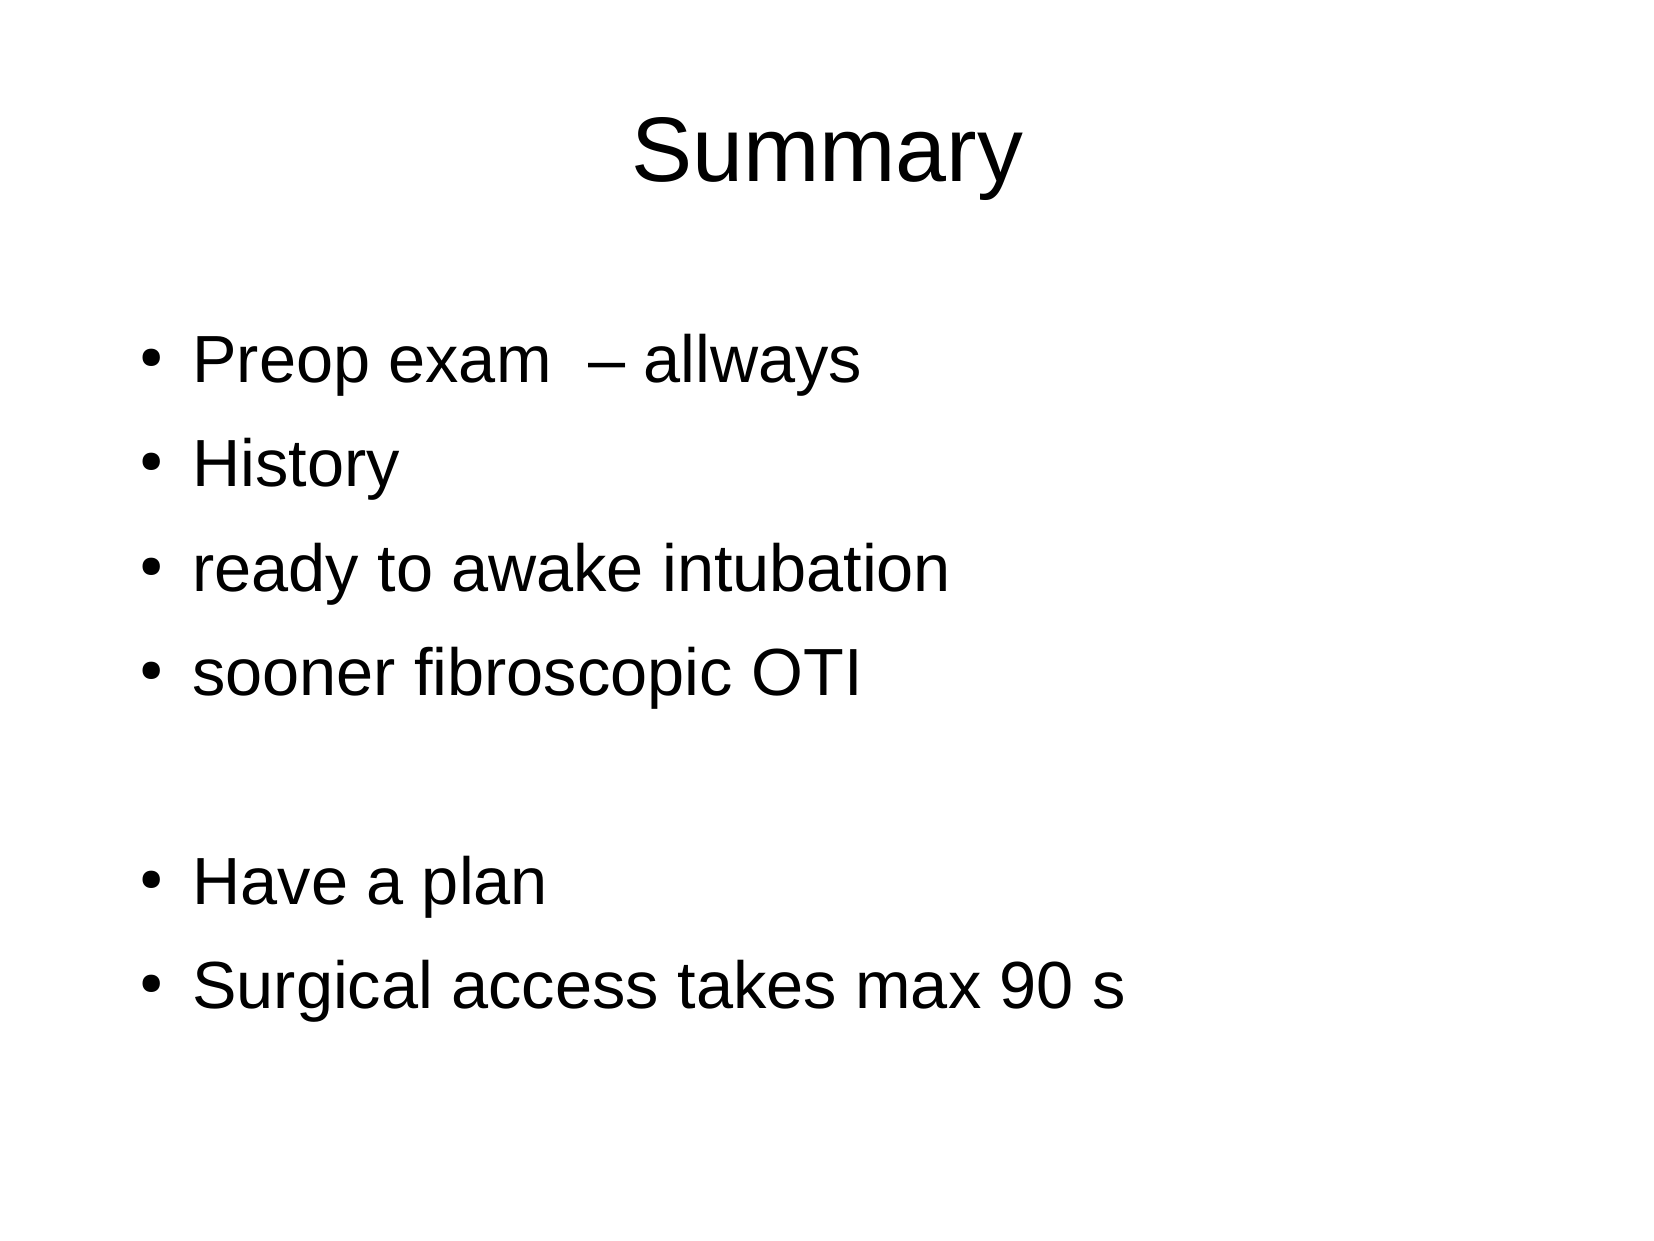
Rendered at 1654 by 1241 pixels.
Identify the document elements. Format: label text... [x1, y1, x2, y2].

title Summary [121, 53, 1534, 246]
list Preop exam – allways History ready to awake intubation sooner fibroscopic OTI Have a plan Surgical access takes max 90 s [121, 322, 1561, 1117]
